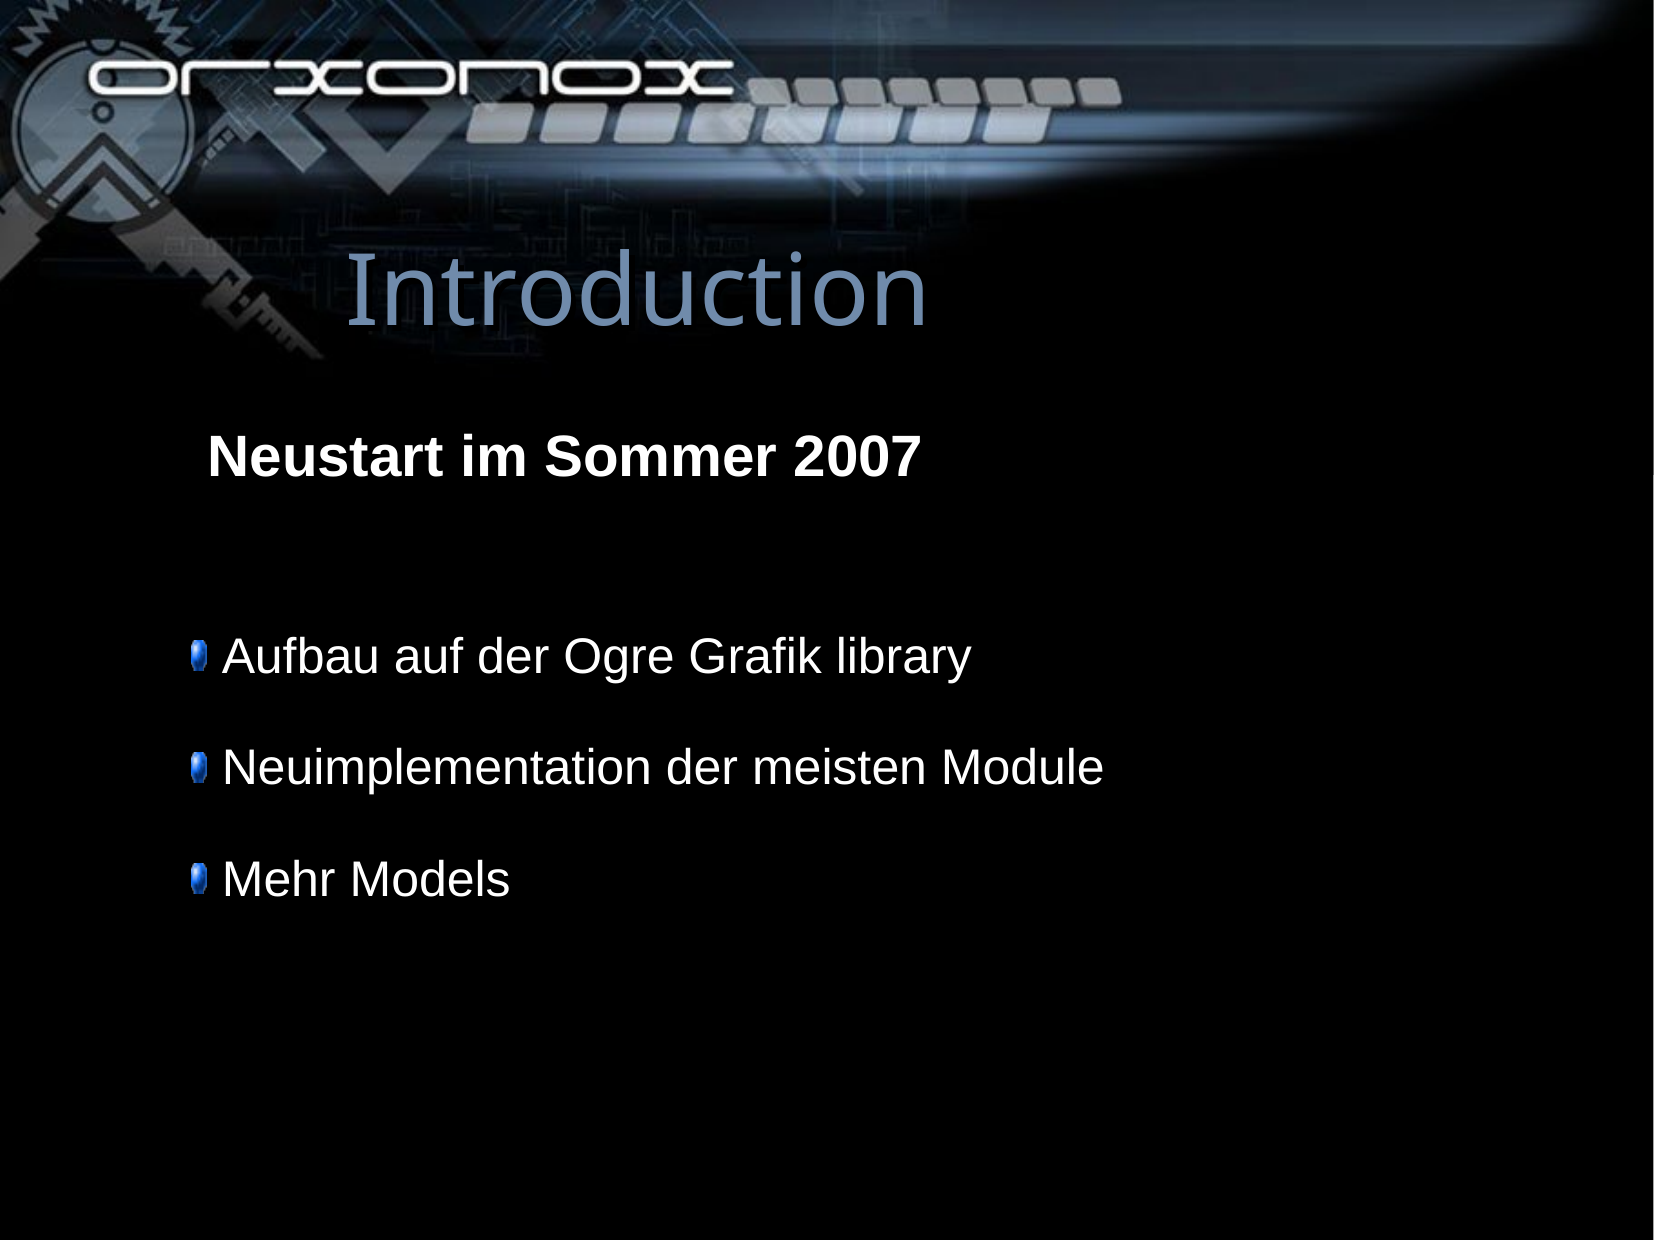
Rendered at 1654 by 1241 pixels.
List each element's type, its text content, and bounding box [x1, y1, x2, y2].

picture [0, 0, 1654, 475]
text_box Introduction [330, 211, 1418, 343]
text_box Neustart im Sommer 2007 Aufbau auf der Ogre Grafik library Neuimplementation der meisten Module Mehr Models [177, 383, 1300, 1063]
